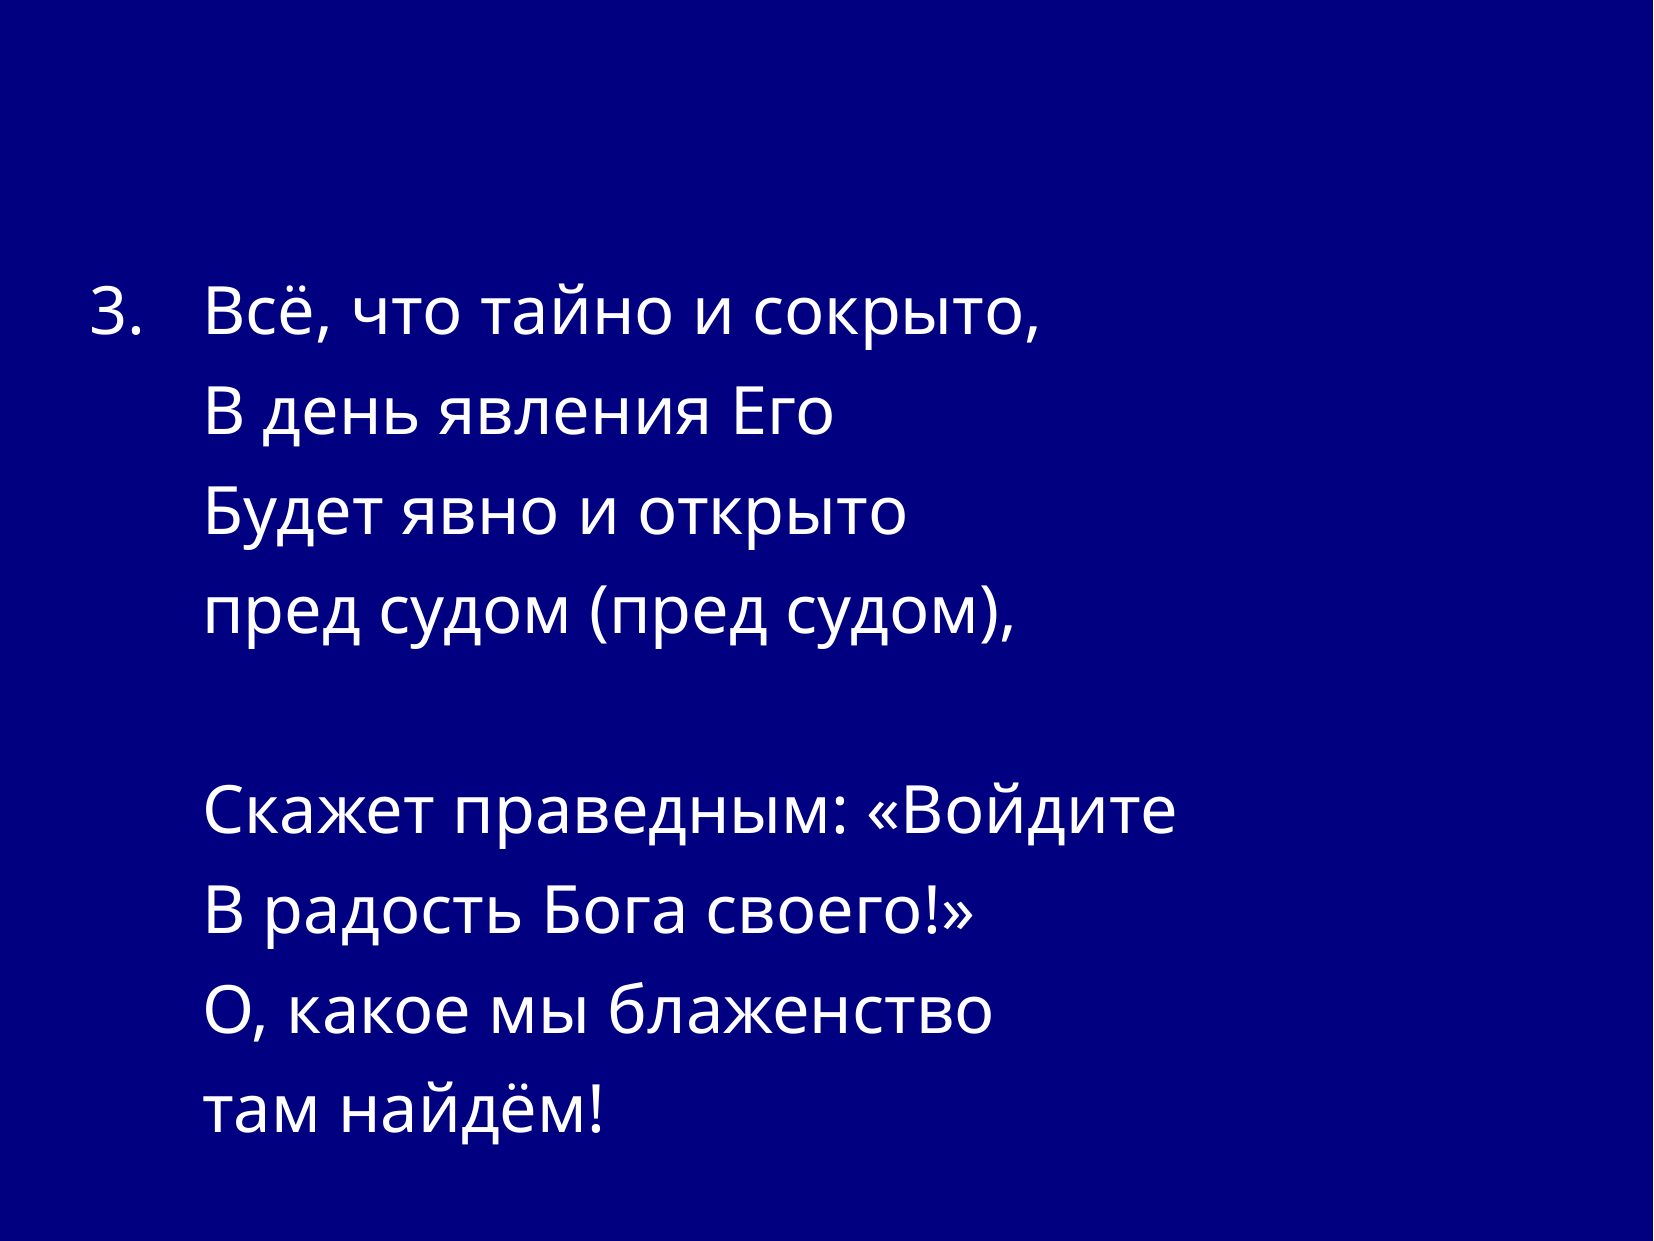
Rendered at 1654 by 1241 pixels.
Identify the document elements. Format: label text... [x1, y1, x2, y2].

text_box 3. Всё, что тайно и сокрыто, В день явления Его Будет явно и открыто пред судом (пред судом), Скажет праведным: «Войдите В радость Бога своего!» О, какое мы блаженство там найдём! [75, 56, 1576, 1163]
